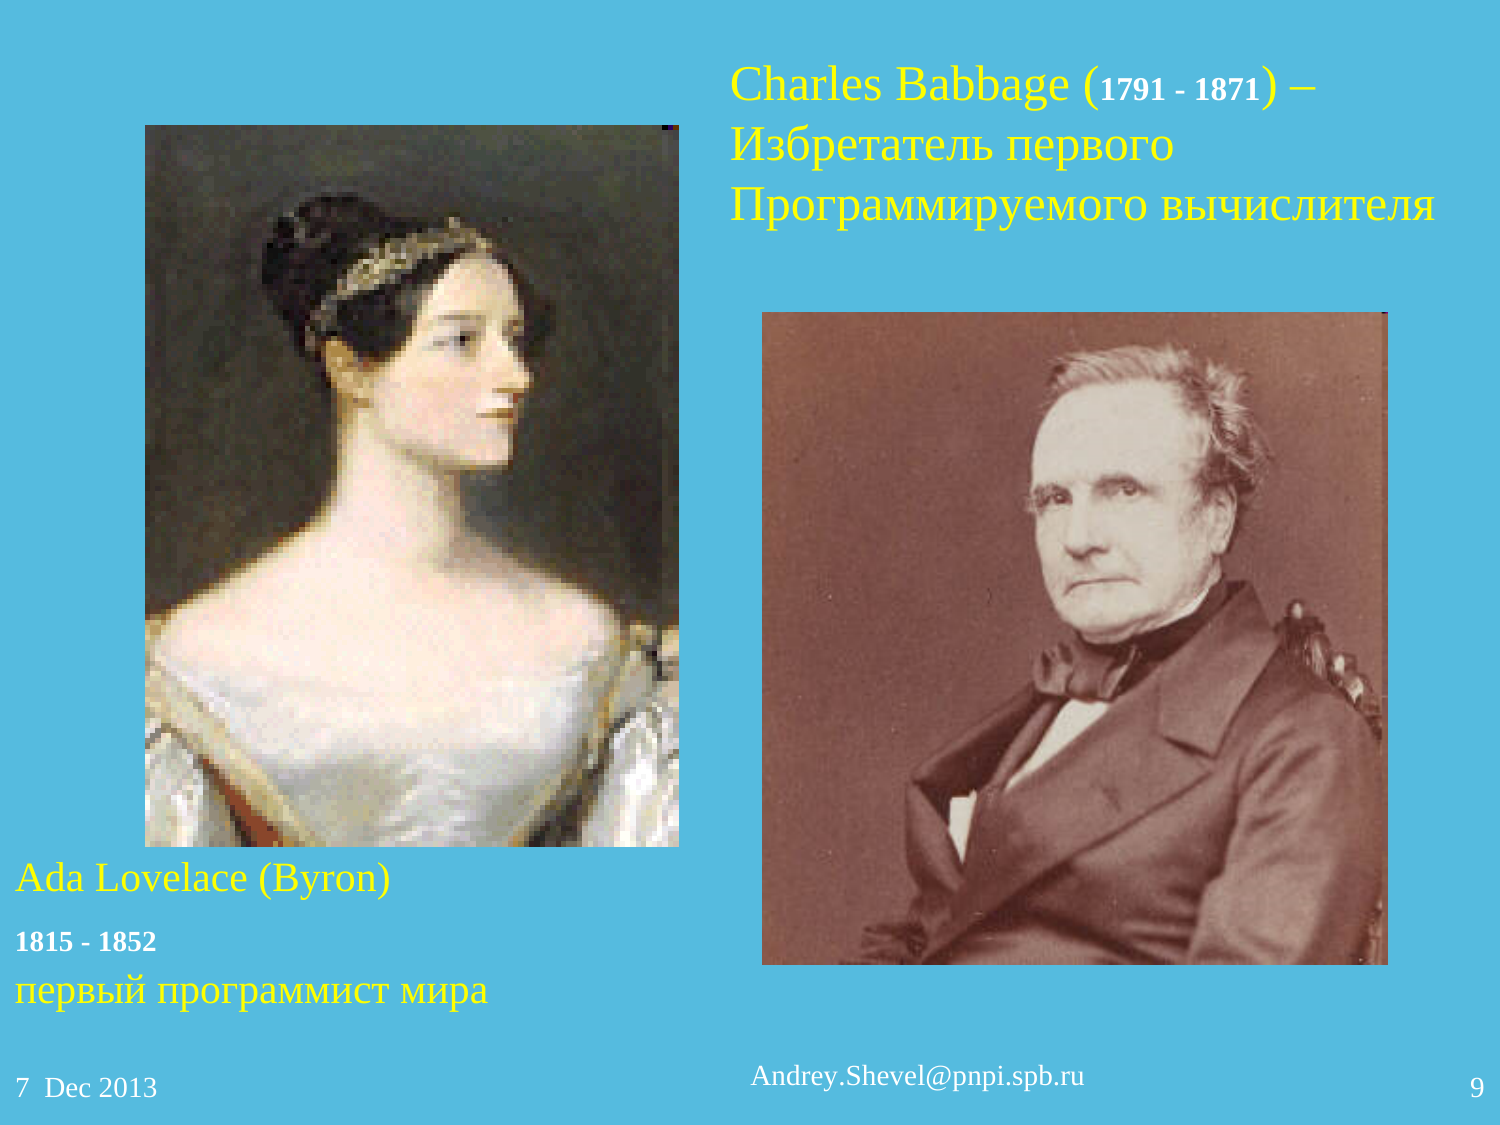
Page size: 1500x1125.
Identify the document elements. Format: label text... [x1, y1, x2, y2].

text_box Ada Lovelace (Byron) 1815 - 1852 первый программист мира [0, 834, 957, 1020]
text_box Charles Babbage (1791 - 1871) – Избретатель первого Программируемого вычислителя [715, 42, 1451, 239]
picture [762, 312, 1388, 965]
picture [145, 125, 679, 847]
